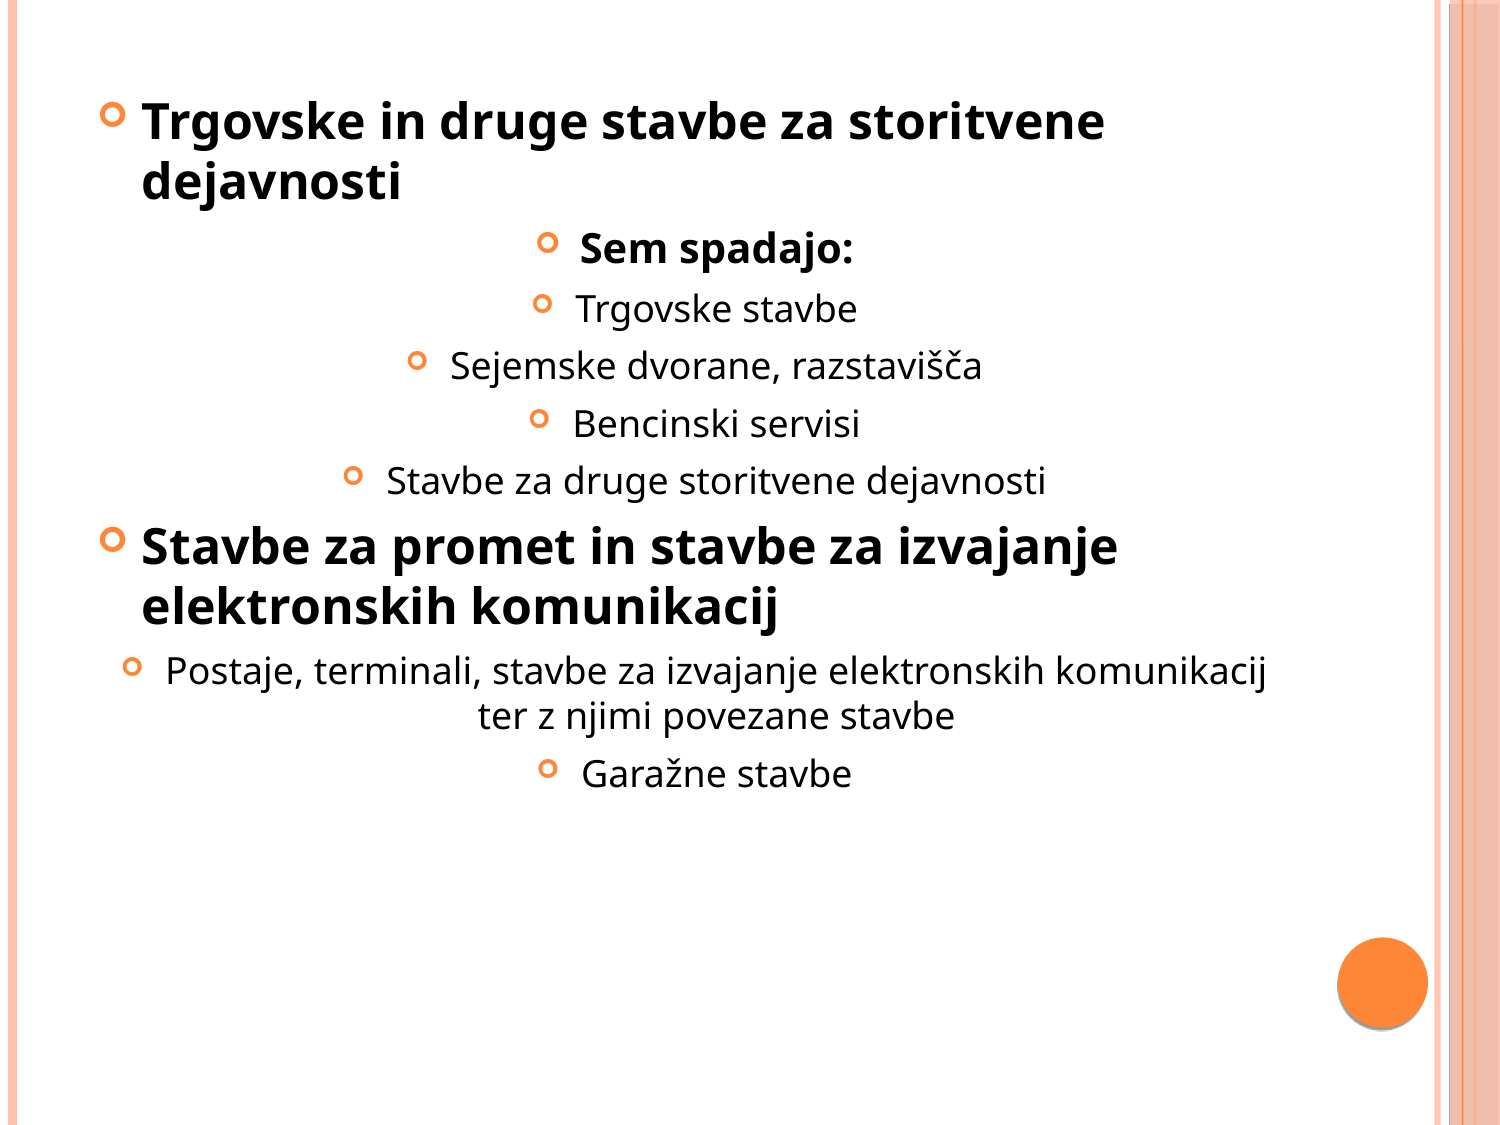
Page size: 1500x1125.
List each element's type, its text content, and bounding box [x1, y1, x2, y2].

list Trgovske in druge stavbe za storitvene dejavnosti Sem spadajo: Trgovske stavbe Sejemske dvorane, razstavišča Bencinski servisi Stavbe za druge storitvene dejavnosti Stavbe za promet in stavbe za izvajanje elektronskih komunikacij Postaje, terminali, stavbe za izvajanje elektronskih komunikacij ter z njimi povezane stavbe Garažne stavbe [82, 82, 1307, 1062]
